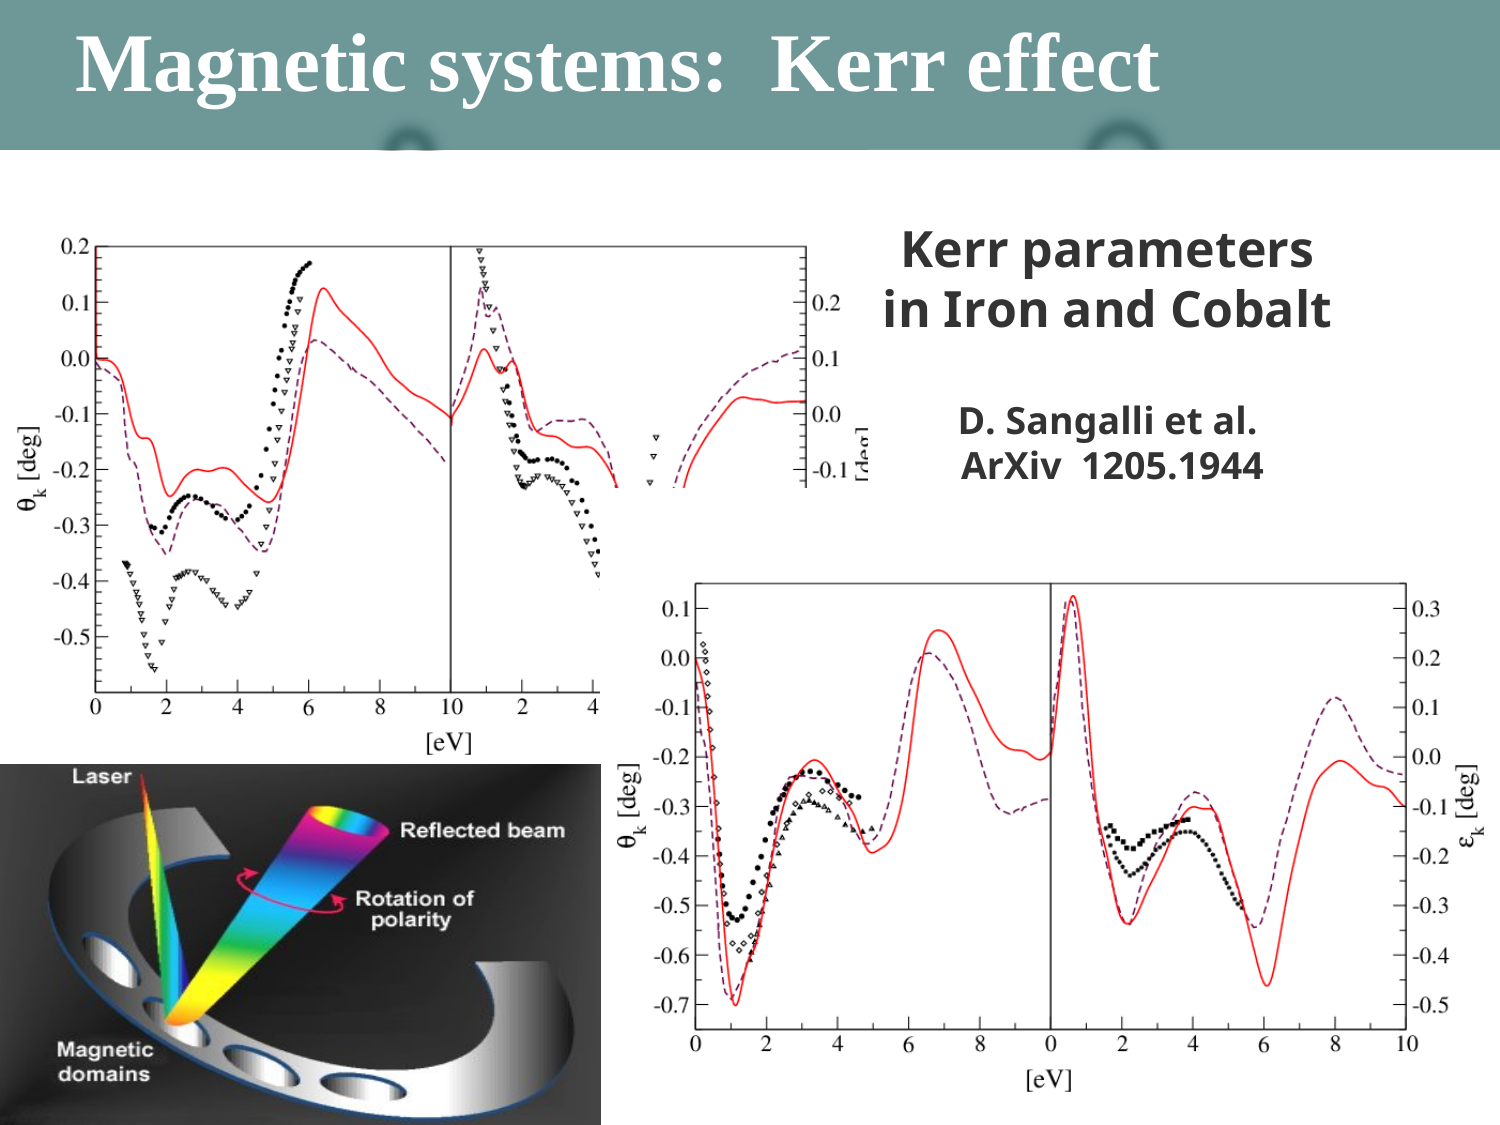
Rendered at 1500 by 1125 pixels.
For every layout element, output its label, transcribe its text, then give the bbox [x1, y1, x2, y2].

text_box Magnetic systems: Kerr effect [60, 0, 1178, 116]
text_box Kerr parameters in Iron and Cobalt D. Sangalli et al. ArXiv 1205.1944 [868, 149, 1500, 495]
text_box [0, 0, 1500, 150]
picture [0, 150, 1500, 1125]
